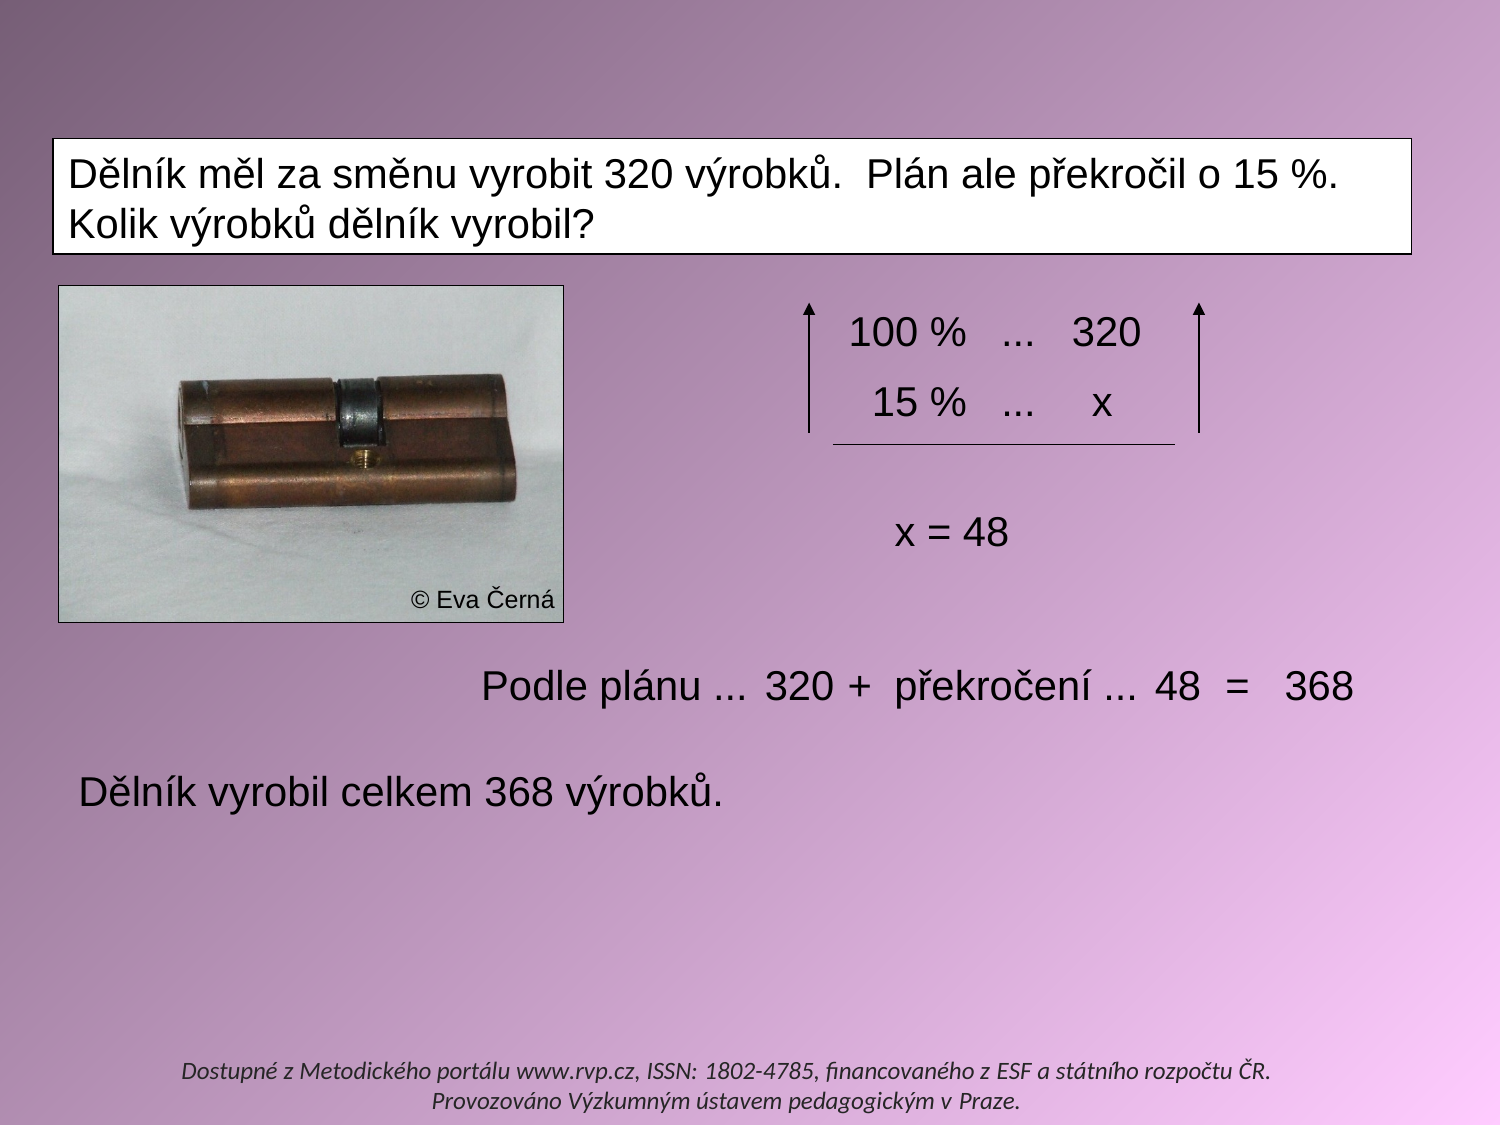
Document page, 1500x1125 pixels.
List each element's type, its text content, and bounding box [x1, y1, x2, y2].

text_box = [1210, 651, 1265, 717]
text_box 15 % ... [857, 366, 1072, 433]
text_box x = 48 [879, 497, 1025, 563]
text_box překročení ... [879, 651, 1140, 717]
text_box 320 [1057, 296, 1211, 363]
text_box 48 [1140, 651, 1210, 717]
text_box Podle plánu ... [466, 651, 750, 717]
text_box 368 [1269, 651, 1370, 717]
picture [58, 285, 563, 622]
text_box 320 [816, 674, 829, 697]
text_box x [1077, 367, 1128, 433]
text_box + [832, 651, 879, 717]
text_box Dělník měl za směnu vyrobit 320 výrobků. Plán ale překročil o 15 %. Kolik výrobků dělník vyrobil? [53, 138, 1412, 255]
text_box © Eva Černá [396, 576, 570, 622]
text_box 320 [750, 651, 832, 717]
text_box Dělník vyrobil celkem 368 výrobků. [63, 757, 740, 823]
text_box 100 % ... [833, 296, 1057, 363]
text_box Dostupné z Metodického portálu www.rvp.cz, ISSN: 1802-4785, financovaného z ESF a státního rozpočtu ČR. Provozováno Výzkumným ústavem pedagogickým v Praze. [123, 1046, 1329, 1123]
